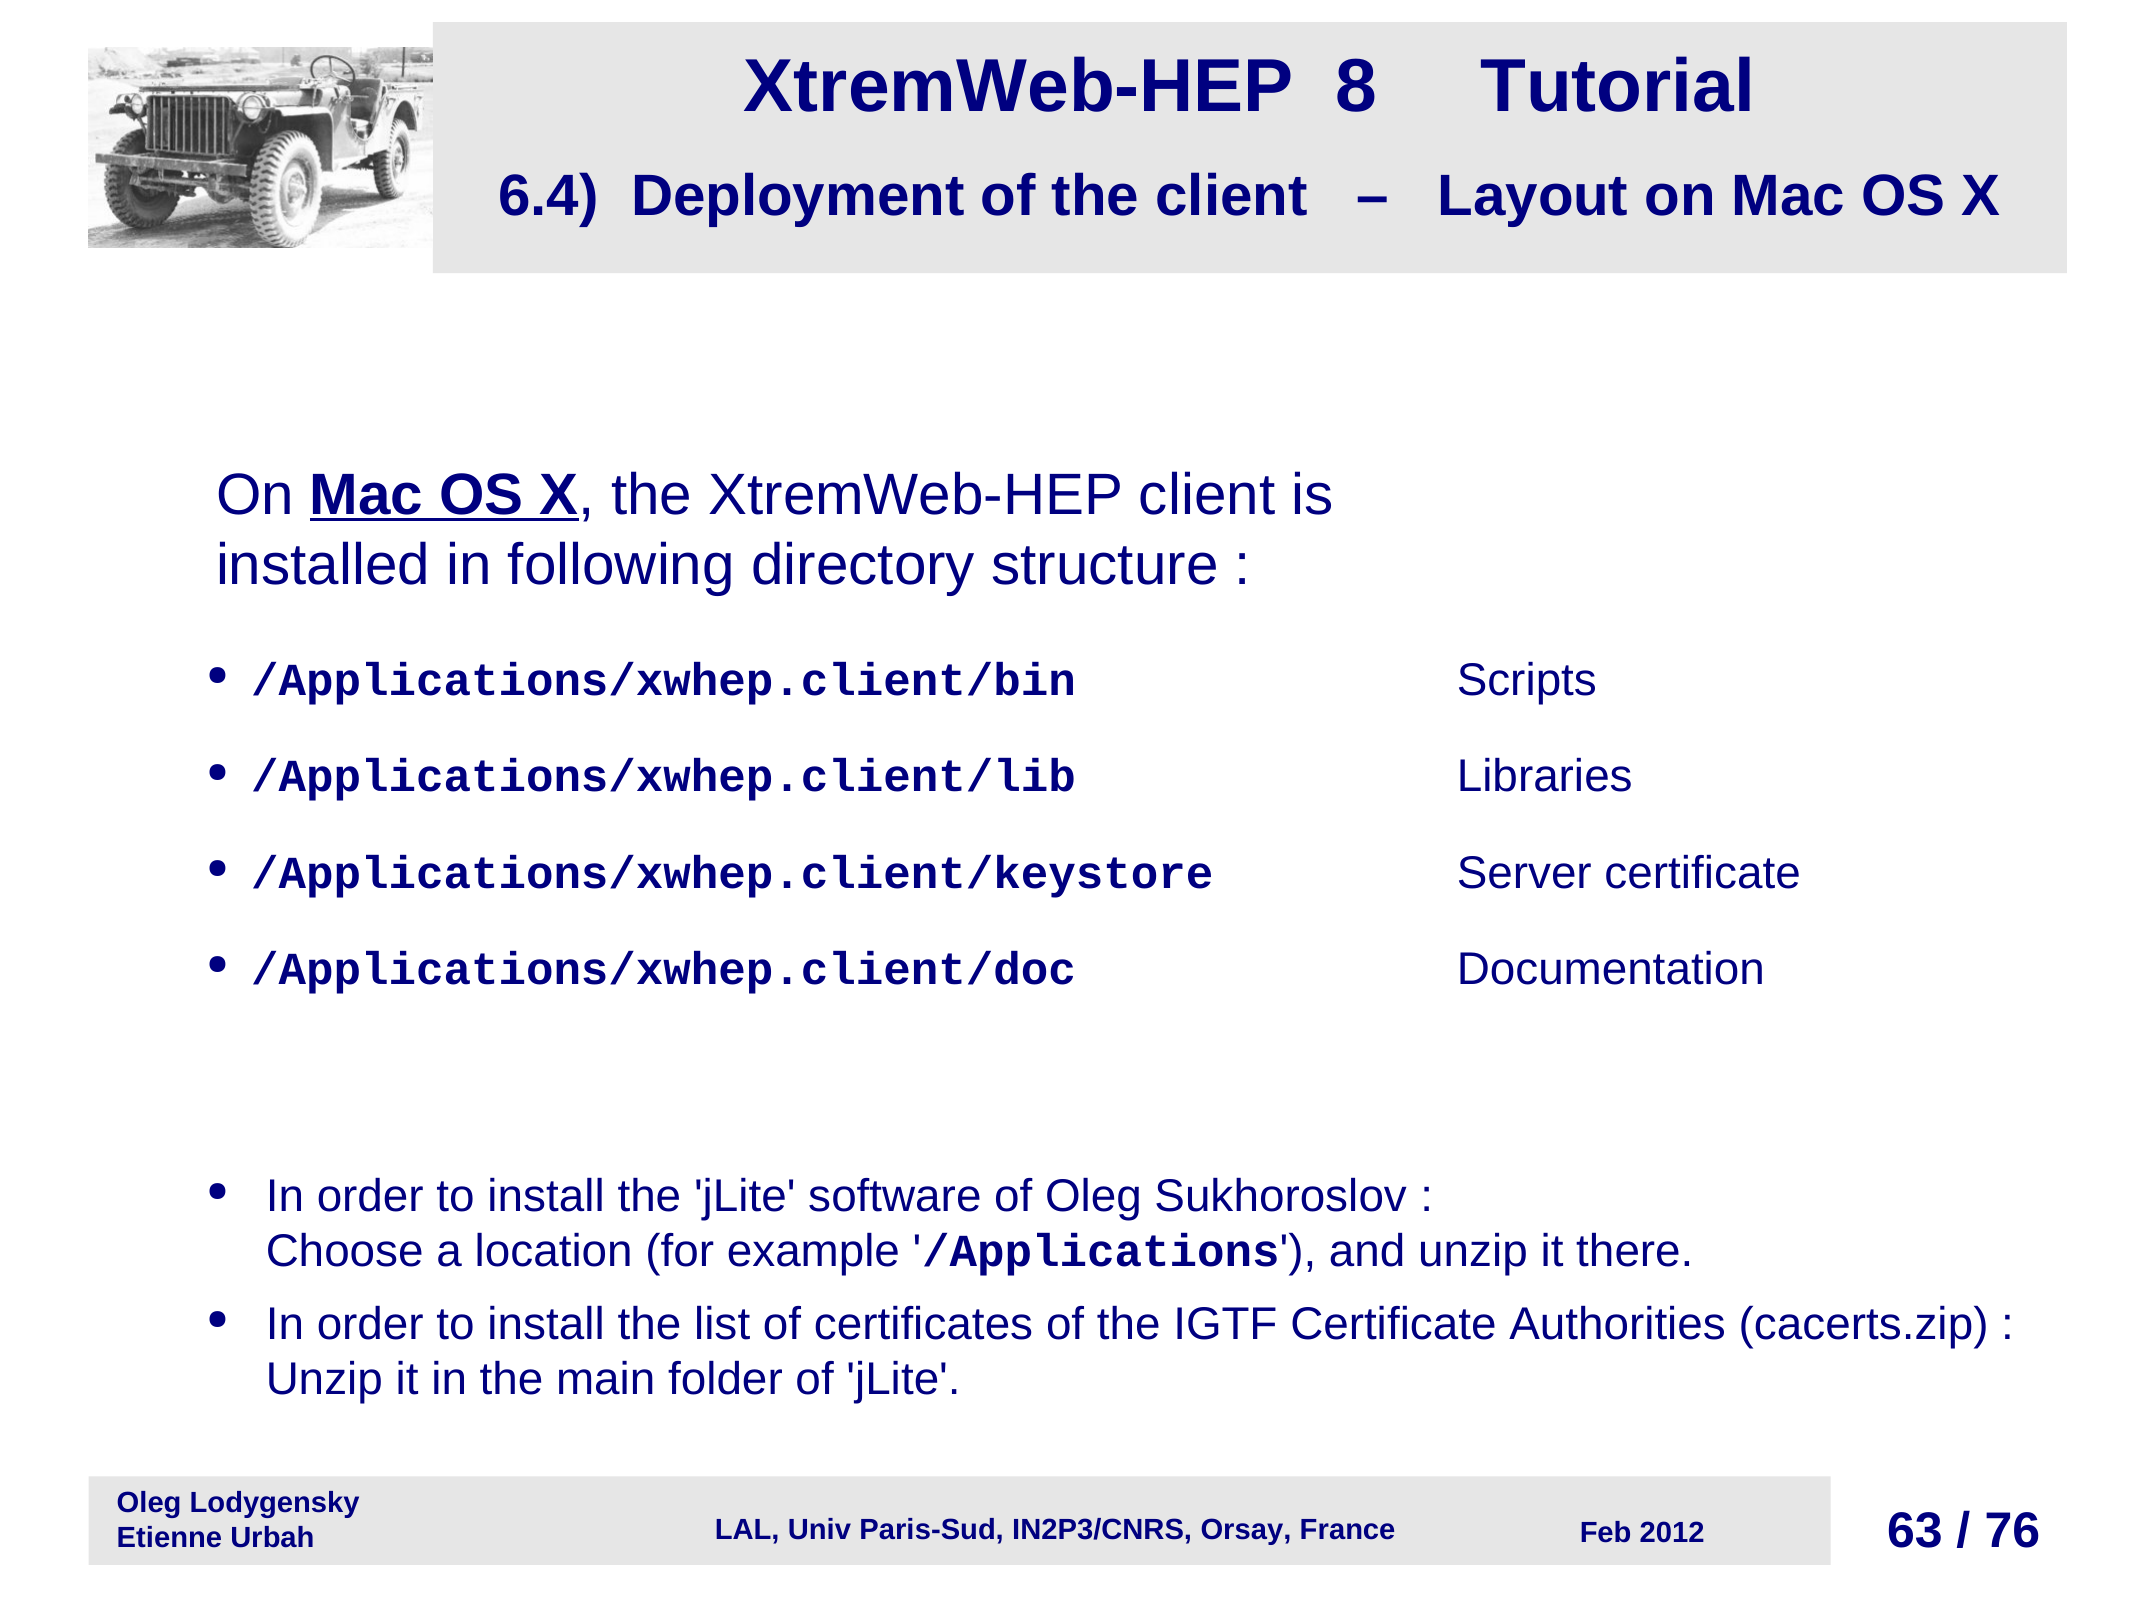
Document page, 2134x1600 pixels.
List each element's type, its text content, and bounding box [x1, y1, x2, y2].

text_box On Mac OS X, the XtremWeb-HEP client is installed in following directory structure : [206, 456, 1433, 550]
title 6.4) Deployment of the client – Layout on Mac OS X [442, 118, 2067, 266]
picture [88, 47, 433, 248]
text_box In order to install the 'jLite' software of Oleg Sukhoroslov : Choose a location (for example '/Applications'), and unzip it there. In order to install the list of certificates of the IGTF Certificate Authorities (cacerts.zip) : Unzip it in the main folder of 'jLite'. [191, 1150, 2038, 1419]
text_box /Applications/xwhep.client/bin /Applications/xwhep.client/lib /Applications/xwhep.client/keystore /Applications/xwhep.client/doc [206, 649, 1433, 1067]
text_box Scripts Libraries Server certificate Documentation [1456, 649, 2033, 1067]
